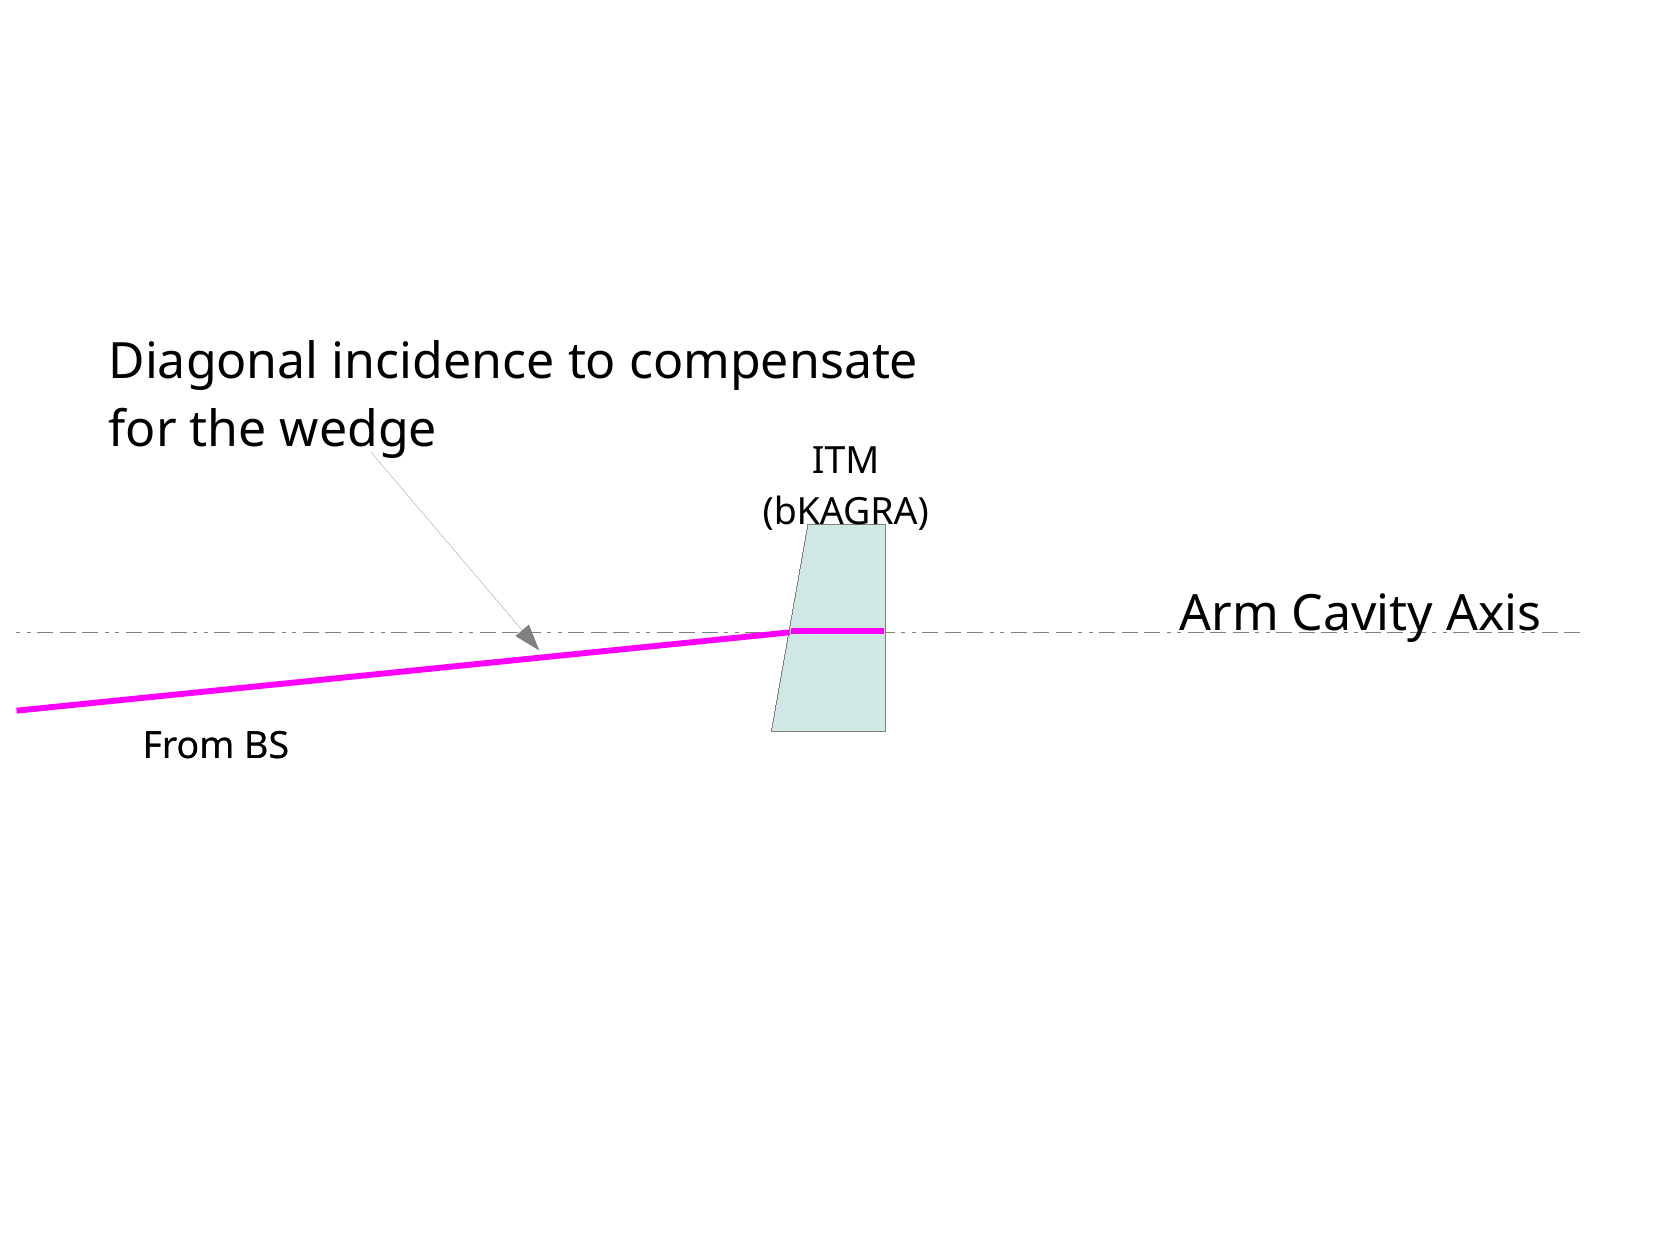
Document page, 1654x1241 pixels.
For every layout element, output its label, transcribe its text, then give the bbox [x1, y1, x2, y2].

text_box Arm Cavity Axis [1164, 569, 1545, 645]
text_box ITM (bKAGRA) [747, 425, 950, 532]
text_box From BS [127, 710, 299, 771]
text_box Diagonal incidence to compensate for the wedge [93, 317, 868, 453]
text_box [771, 532, 886, 732]
